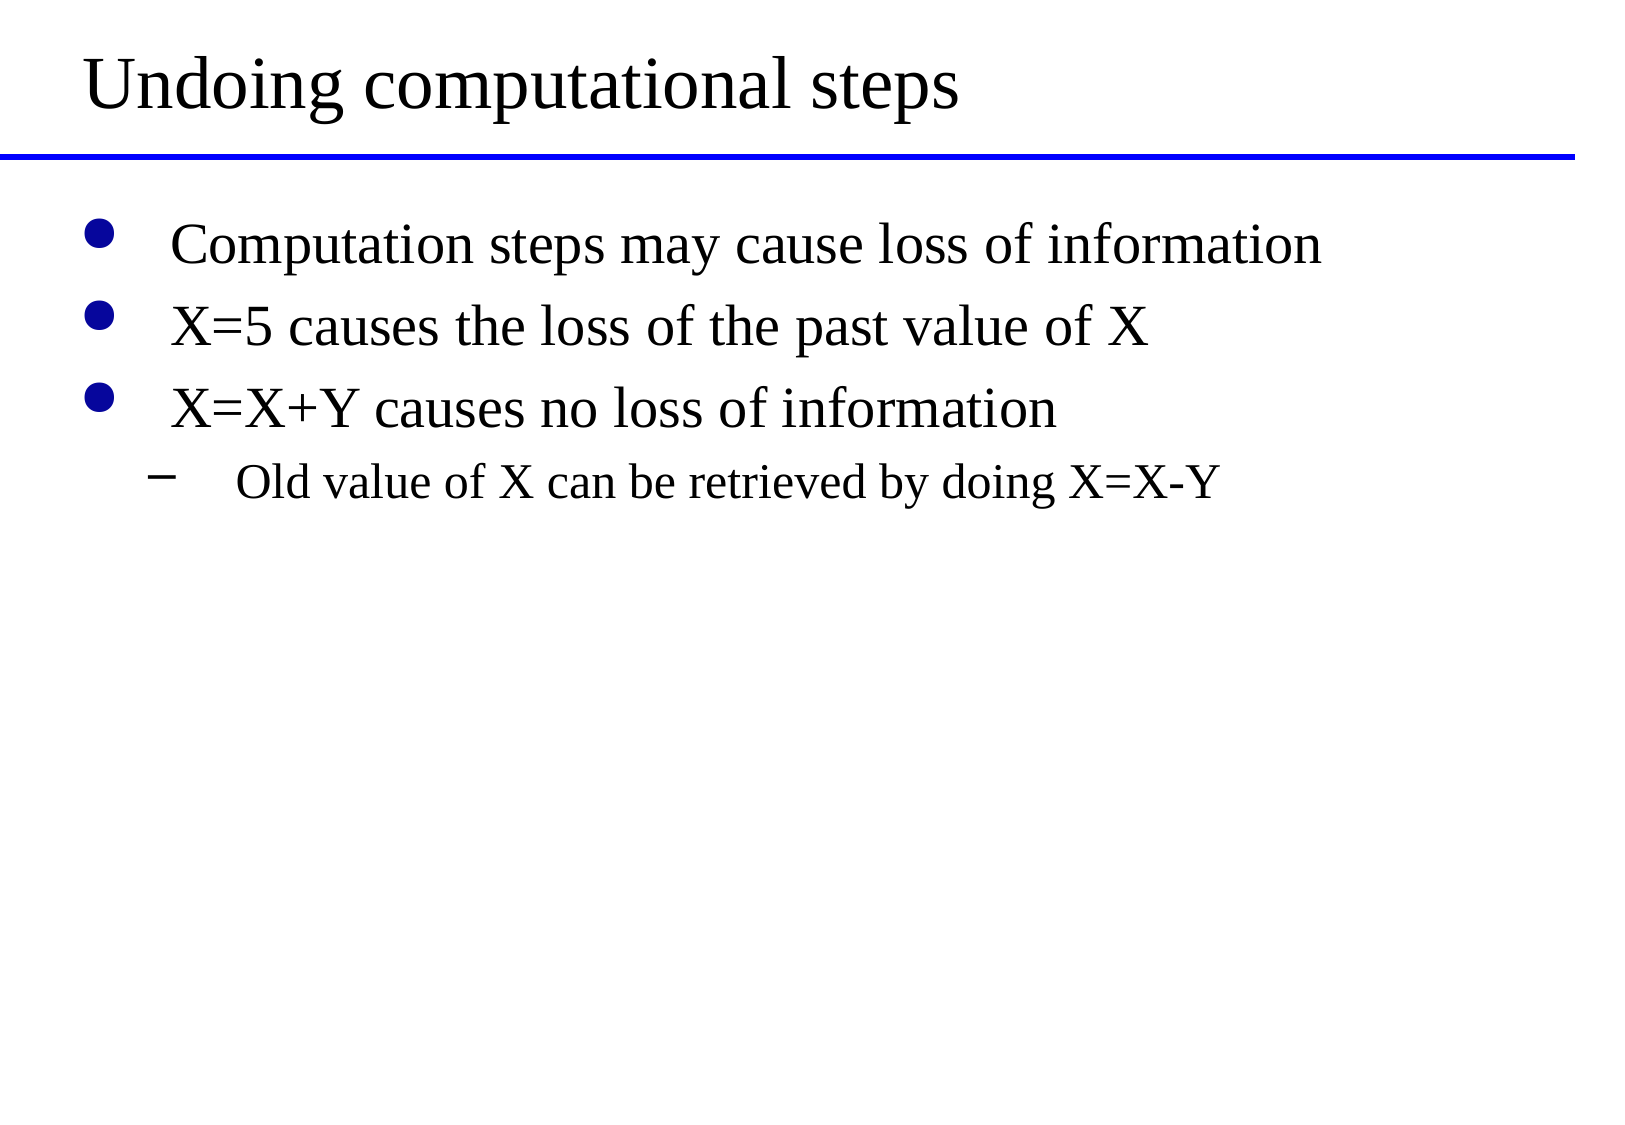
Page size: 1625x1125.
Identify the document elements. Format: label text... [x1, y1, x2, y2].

list Computation steps may cause loss of information X=5 causes the loss of the past value of X X=X+Y causes no loss of information Old value of X can be retrieved by doing X=X-Y [67, 198, 1478, 1061]
title Undoing computational steps [67, 27, 1544, 131]
